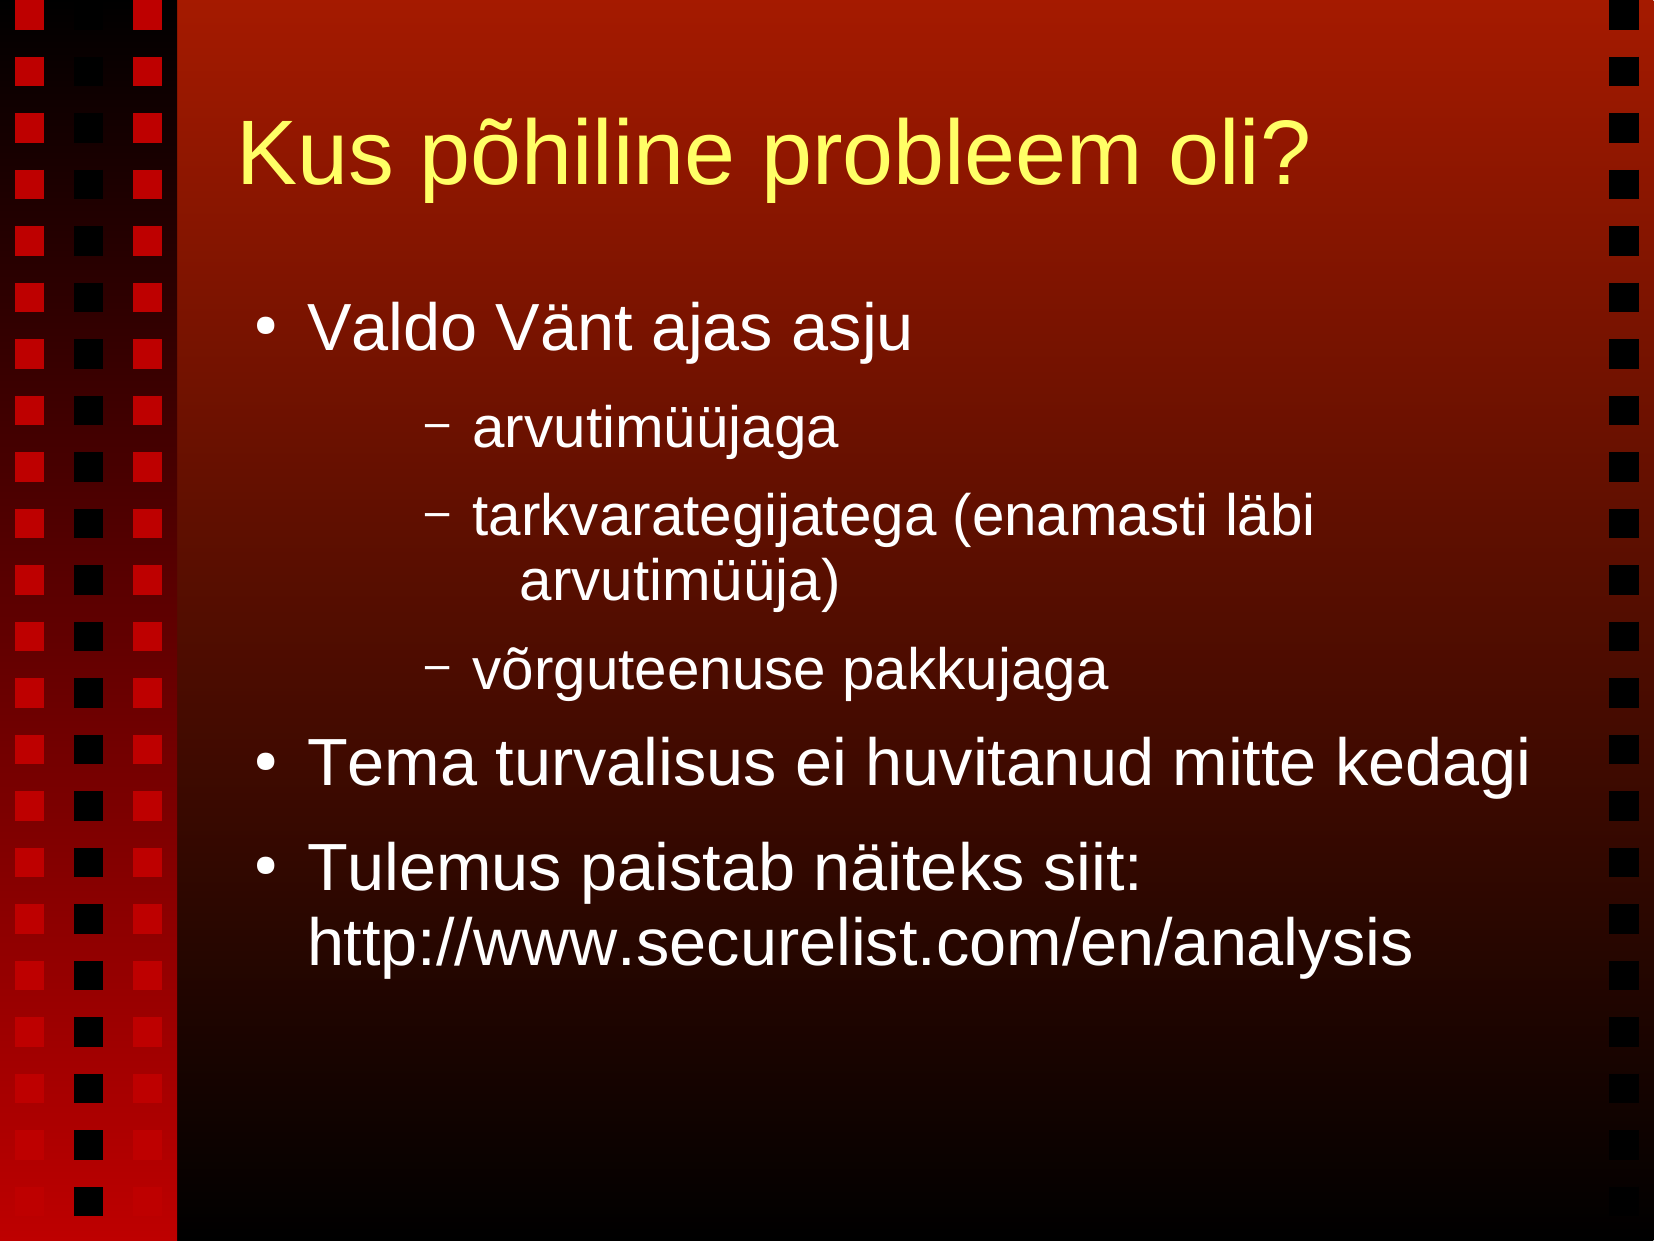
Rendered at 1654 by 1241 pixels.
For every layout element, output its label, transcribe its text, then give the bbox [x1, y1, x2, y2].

list Valdo Vänt ajas asju arvutimüüjaga tarkvarategijatega (enamasti läbi arvutimüüja) võrguteenuse pakkujaga Tema turvalisus ei huvitanud mitte kedagi Tulemus paistab näiteks siit: http://www.securelist.com/en/analysis [236, 290, 1571, 1109]
title Kus põhiline probleem oli? [236, 49, 1571, 257]
